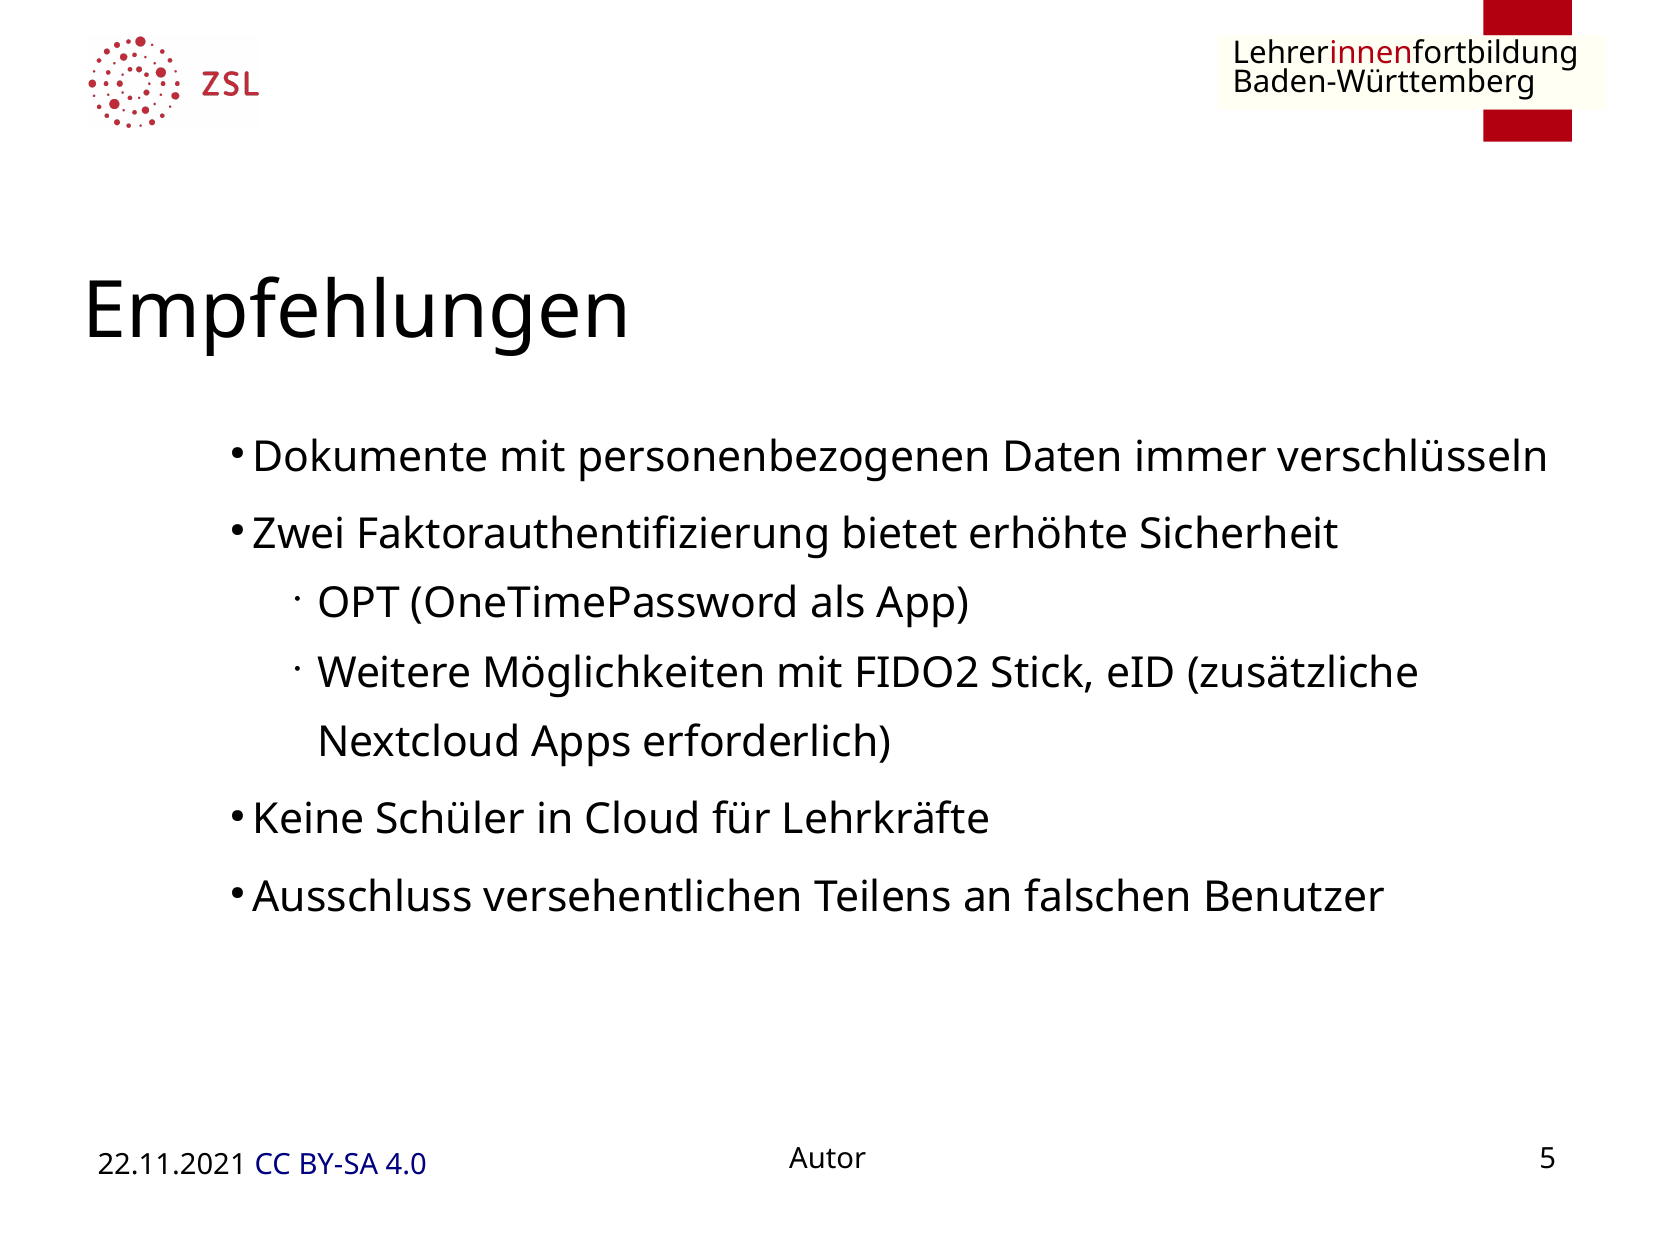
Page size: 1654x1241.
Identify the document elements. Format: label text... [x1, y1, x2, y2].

list Dokumente mit personenbezogenen Daten immer verschlüsseln Zwei Faktorauthentifizierung bietet erhöhte Sicherheit OPT (OneTimePassword als App) Weitere Möglichkeiten mit FIDO2 Stick, eID (zusätzliche Nextcloud Apps erforderlich) Keine Schüler in Cloud für Lehrkräfte Ausschluss versehentlichen Teilens an falschen Benutzer [82, 425, 1571, 1051]
title Empfehlungen [82, 255, 1571, 359]
picture [87, 35, 260, 129]
